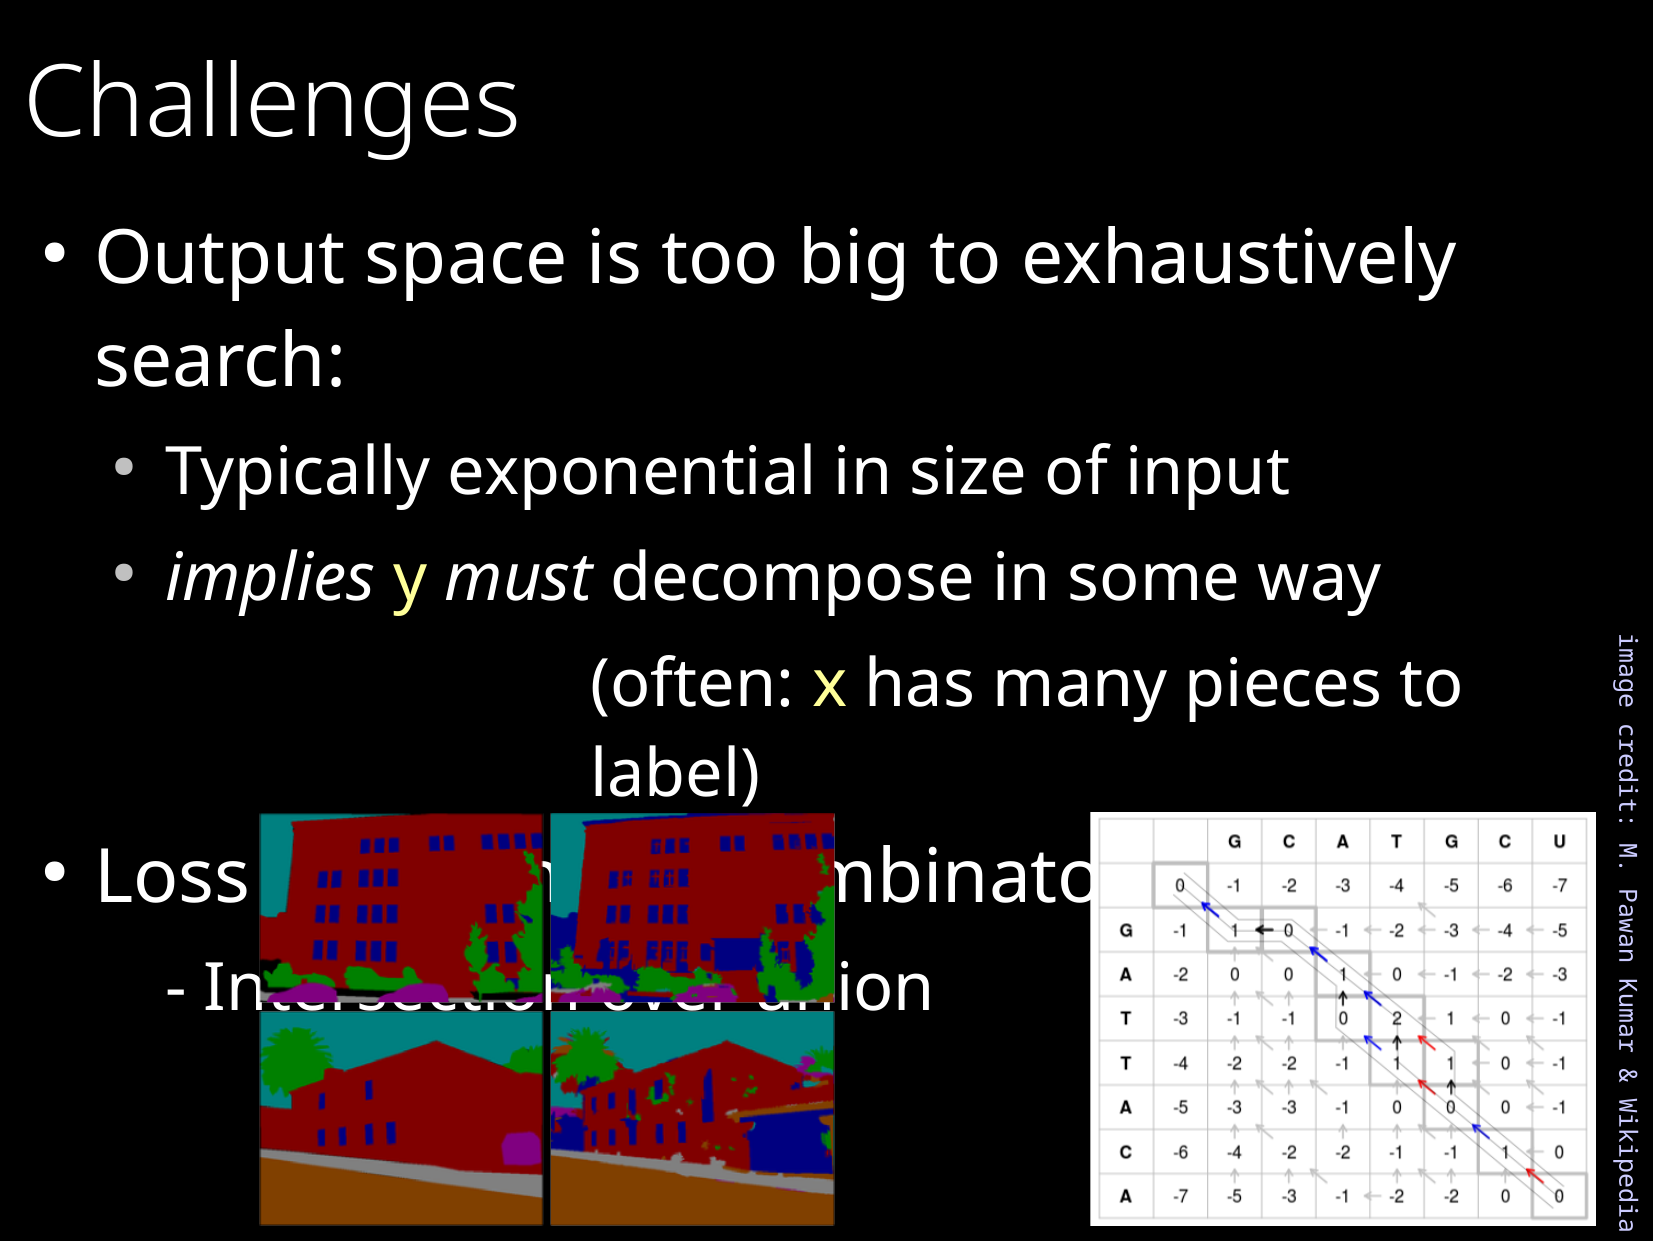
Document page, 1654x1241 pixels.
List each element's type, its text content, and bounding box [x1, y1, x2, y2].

title Challenges [23, 25, 1630, 171]
picture [256, 813, 836, 1227]
list Output space is too big to exhaustively search: Typically exponential in size of input implies y must decompose in some way (often: x has many pieces to label) Loss function has combinatorial structure: - Intersection over union - Edit Distance [23, 203, 1630, 1220]
picture [1090, 812, 1596, 1226]
text_box image credit: M. Pawan Kumar & Wikipedia [1616, 633, 1647, 1234]
